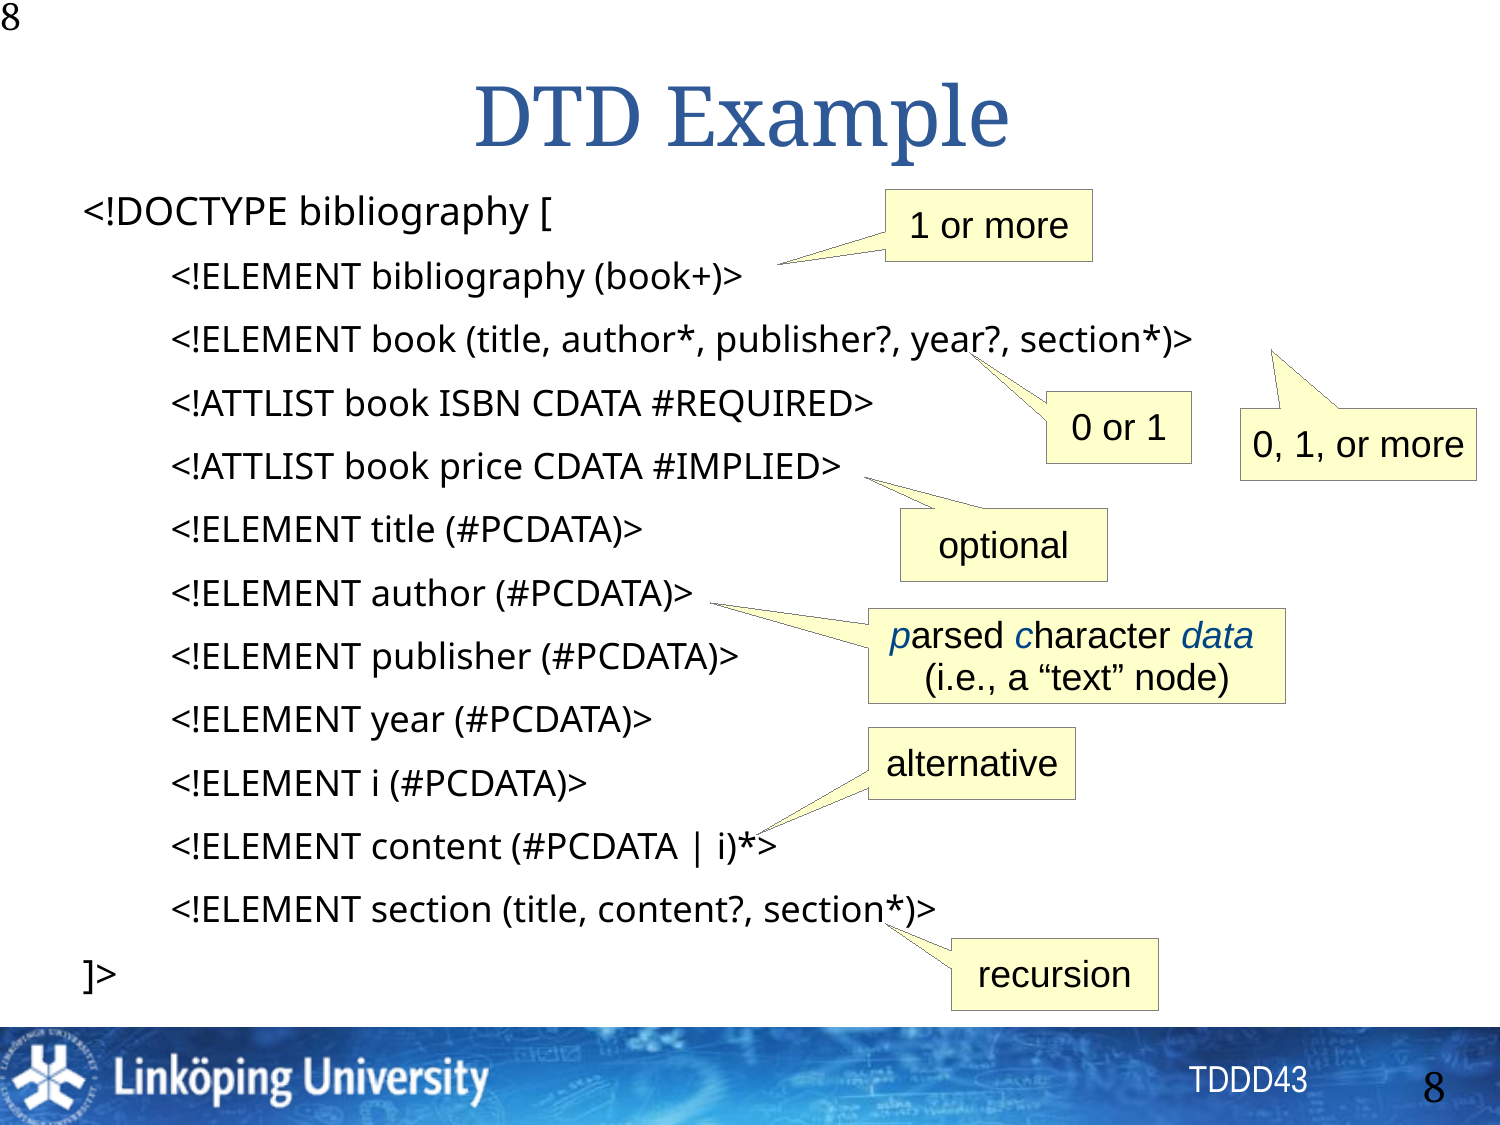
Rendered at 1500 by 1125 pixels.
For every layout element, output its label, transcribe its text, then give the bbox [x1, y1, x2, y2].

text_box 1 or more [777, 189, 1093, 265]
list <!DOCTYPE bibliography [ <!ELEMENT bibliography (book+)> <!ELEMENT book (title, author*, publisher?, year?, section*)> <!ATTLIST book ISBN CDATA #REQUIRED> <!ATTLIST book price CDATA #IMPLIED> <!ELEMENT title (#PCDATA)> <!ELEMENT author (#PCDATA)> <!ELEMENT publisher (#PCDATA)> <!ELEMENT year (#PCDATA)> <!ELEMENT i (#PCDATA)> <!ELEMENT content (#PCDATA | i)*> <!ELEMENT section (title, content?, section*)> ]> [67, 178, 1418, 1011]
title DTD Example [67, 30, 1418, 171]
text_box 0, 1, or more [1240, 349, 1477, 481]
text_box parsed character data (i.e., a “text” node) [710, 602, 1286, 704]
text_box recursion [885, 923, 1159, 1011]
picture [0, 1027, 1500, 1125]
text_box alternative [756, 727, 1076, 835]
text_box <number> [1407, 1053, 1500, 1114]
text_box optional [864, 477, 1108, 582]
